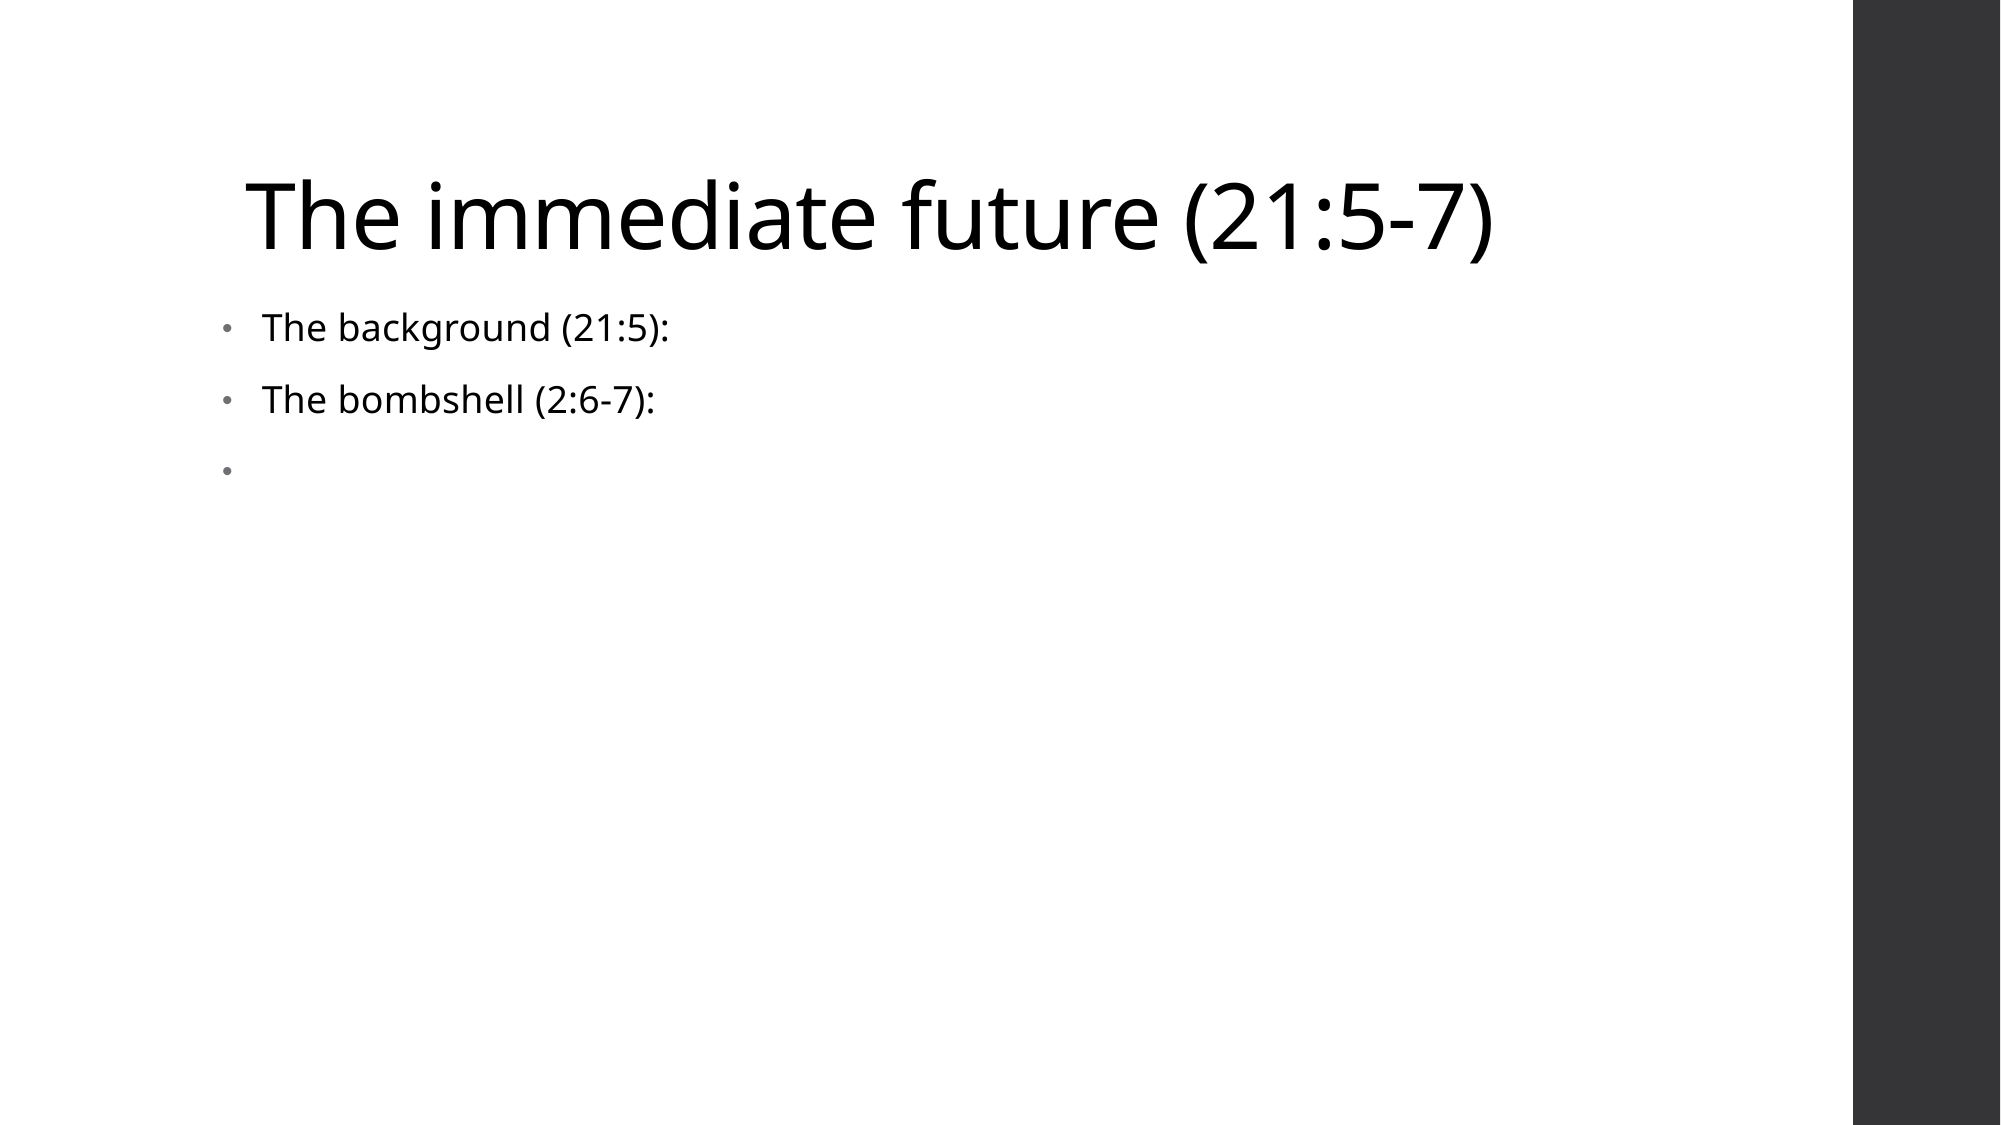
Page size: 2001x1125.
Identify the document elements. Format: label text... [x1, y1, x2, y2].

title The immediate future (21:5-7) [206, 60, 1797, 278]
list The background (21:5): The bombshell (2:6-7): [206, 299, 1617, 1014]
